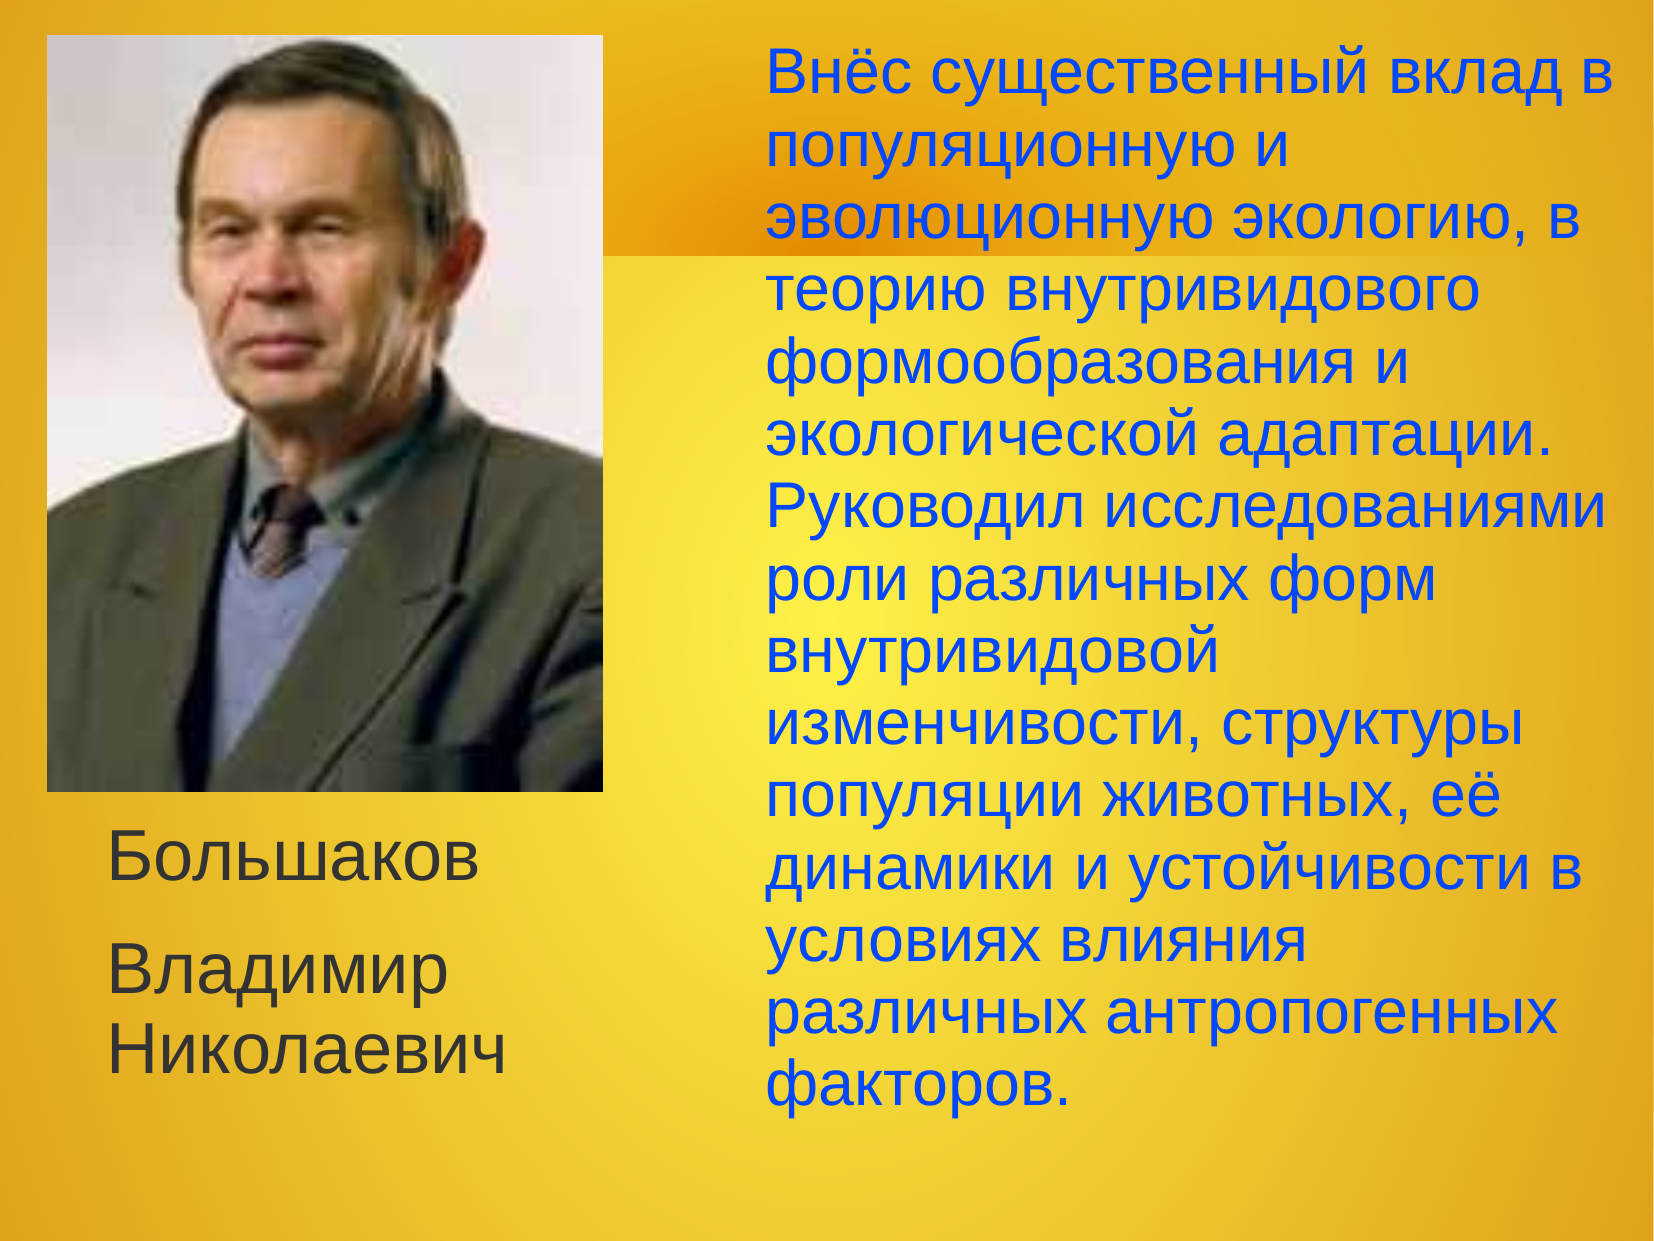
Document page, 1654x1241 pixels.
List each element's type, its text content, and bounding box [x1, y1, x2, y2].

list Большаков Владимир Николаевич [35, 814, 696, 1159]
picture [47, 35, 603, 792]
list Внёс существенный вклад в популяционную и эволюционную экологию, в теорию внутривидового формообразования и экологической адаптации. Руководил исследованиями роли различных форм внутривидовой изменчивости, структуры популяции животных, её динамики и устойчивости в условиях влияния различных антропогенных факторов. [696, 35, 1619, 1182]
